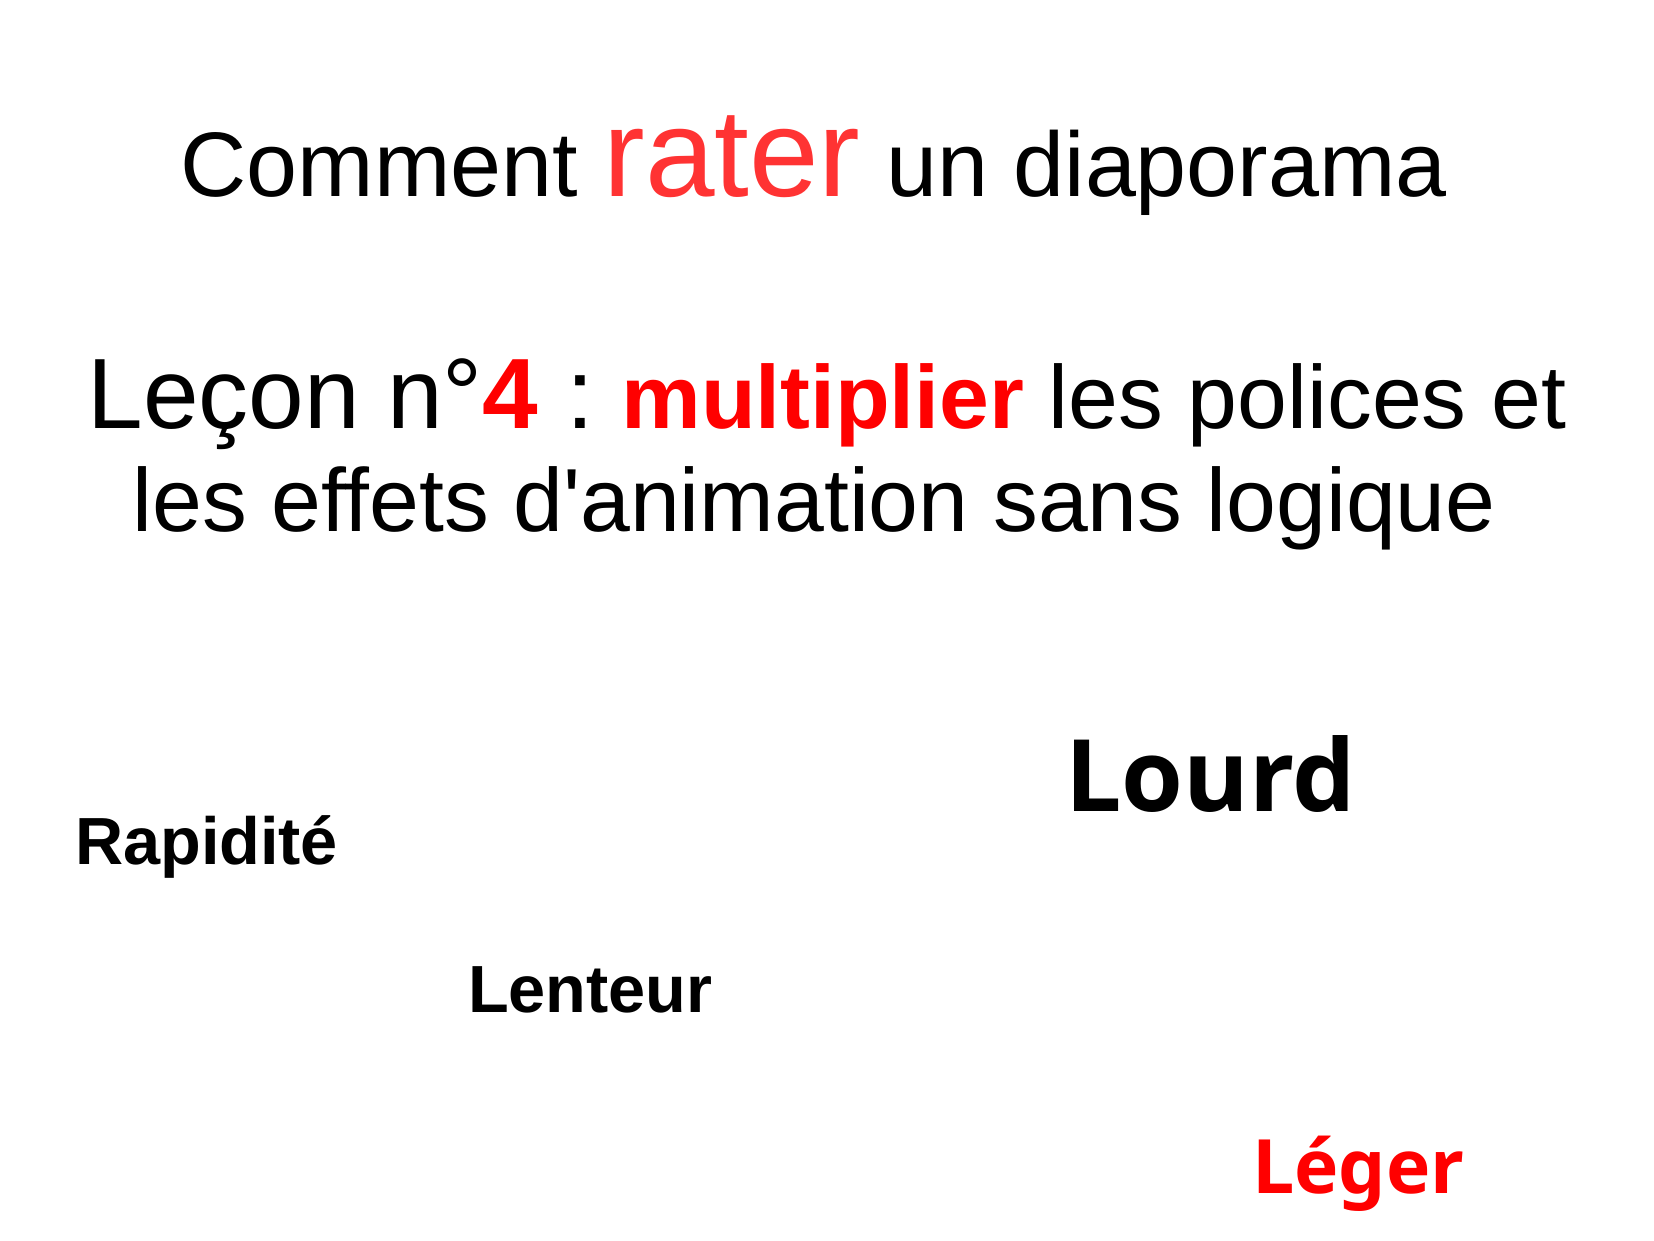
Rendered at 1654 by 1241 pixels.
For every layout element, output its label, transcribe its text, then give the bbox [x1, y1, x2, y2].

subtitle Leçon n°4 : multiplier les polices et les effets d'animation sans logique [82, 297, 1571, 591]
text_box Léger [1210, 1119, 1506, 1211]
title Comment rater un diaporama [82, 49, 1571, 257]
text_box Rapidité [59, 797, 355, 886]
text_box Lourd [1062, 717, 1359, 827]
text_box Lenteur [442, 944, 739, 1034]
